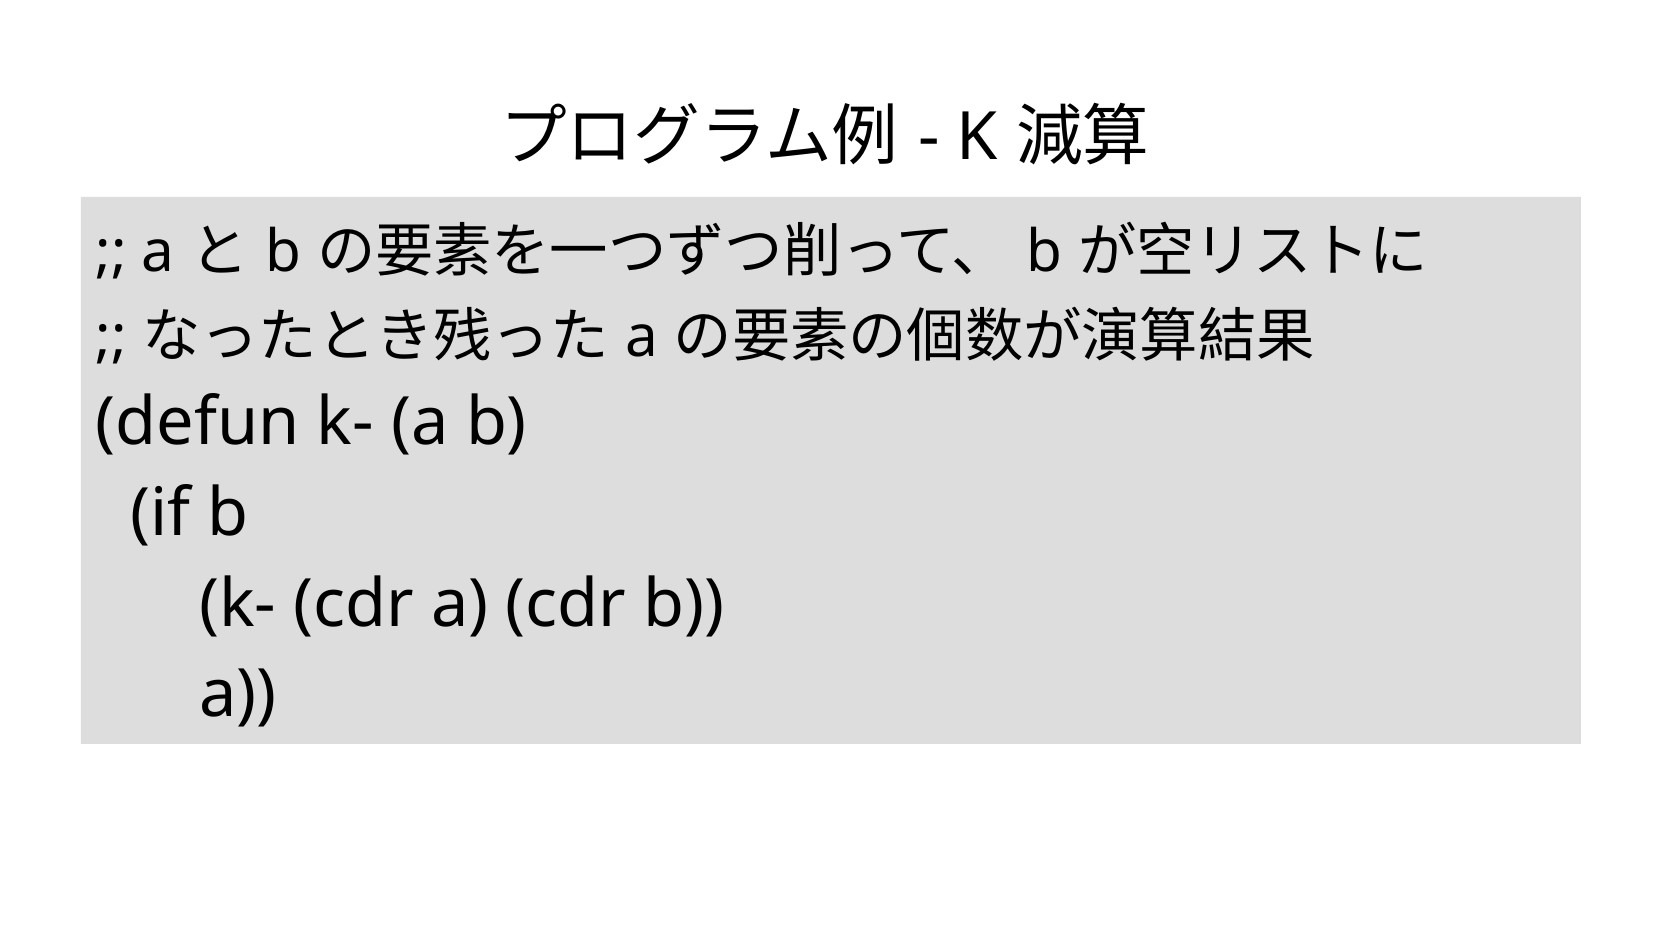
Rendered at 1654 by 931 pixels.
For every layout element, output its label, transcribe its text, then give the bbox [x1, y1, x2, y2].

text_box プログラム例- K減算 [75, 75, 1576, 164]
text_box ;; aとbの要素を一つずつ削って、bが空リストに ;;なったとき残ったaの要素の個数が演算結果 (defun k- (a b) (if b (k- (cdr a) (cdr b)) a)) [80, 196, 1581, 636]
